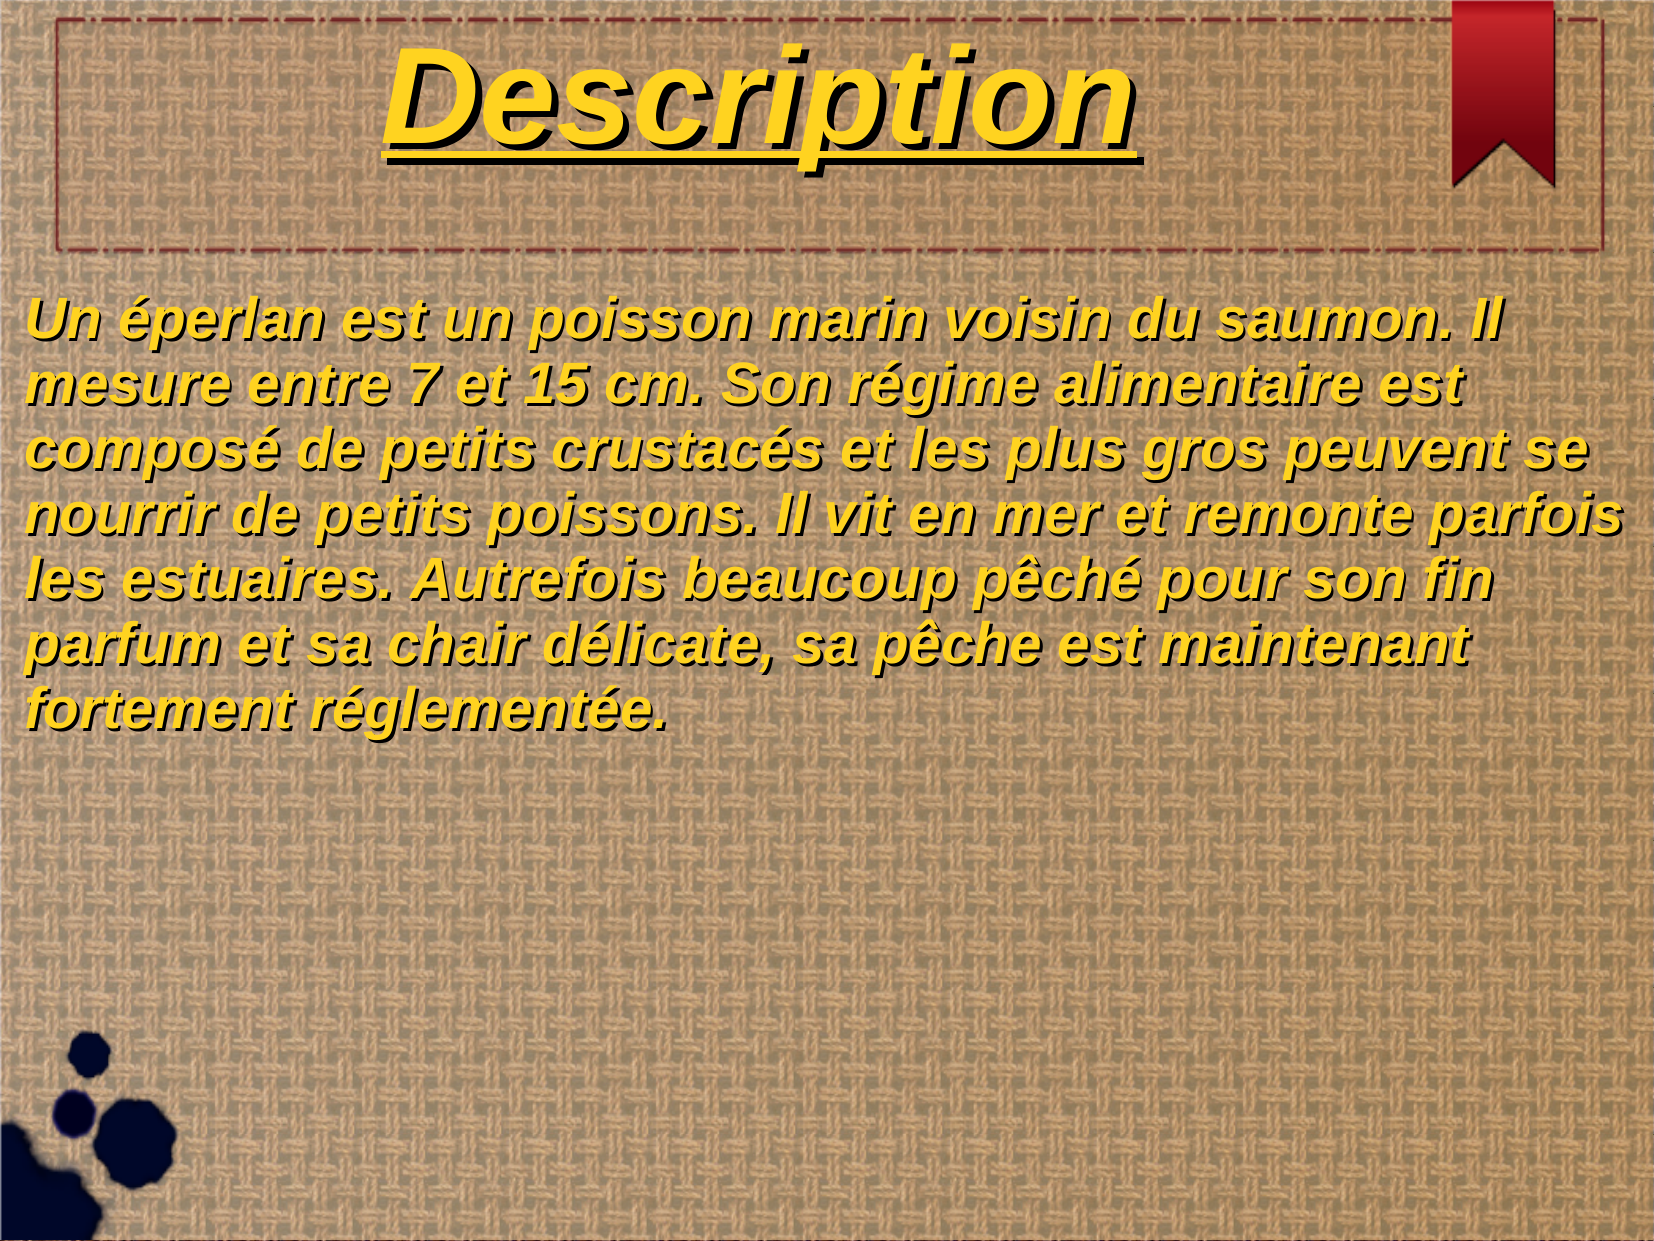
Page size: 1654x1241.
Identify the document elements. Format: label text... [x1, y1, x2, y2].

text_box Description [366, 11, 1654, 228]
text_box Un éperlan est un poisson marin voisin du saumon. Il mesure entre 7 et 15 cm. Son régime alimentaire est composé de petits crustacés et les plus gros peuvent se nourrir de petits poissons. Il vit en mer et remonte parfois les estuaires. Autrefois beaucoup pêché pour son fin parfum et sa chair délicate, sa pêche est maintenant fortement réglementée. [9, 278, 1654, 772]
picture [0, 0, 1654, 1241]
